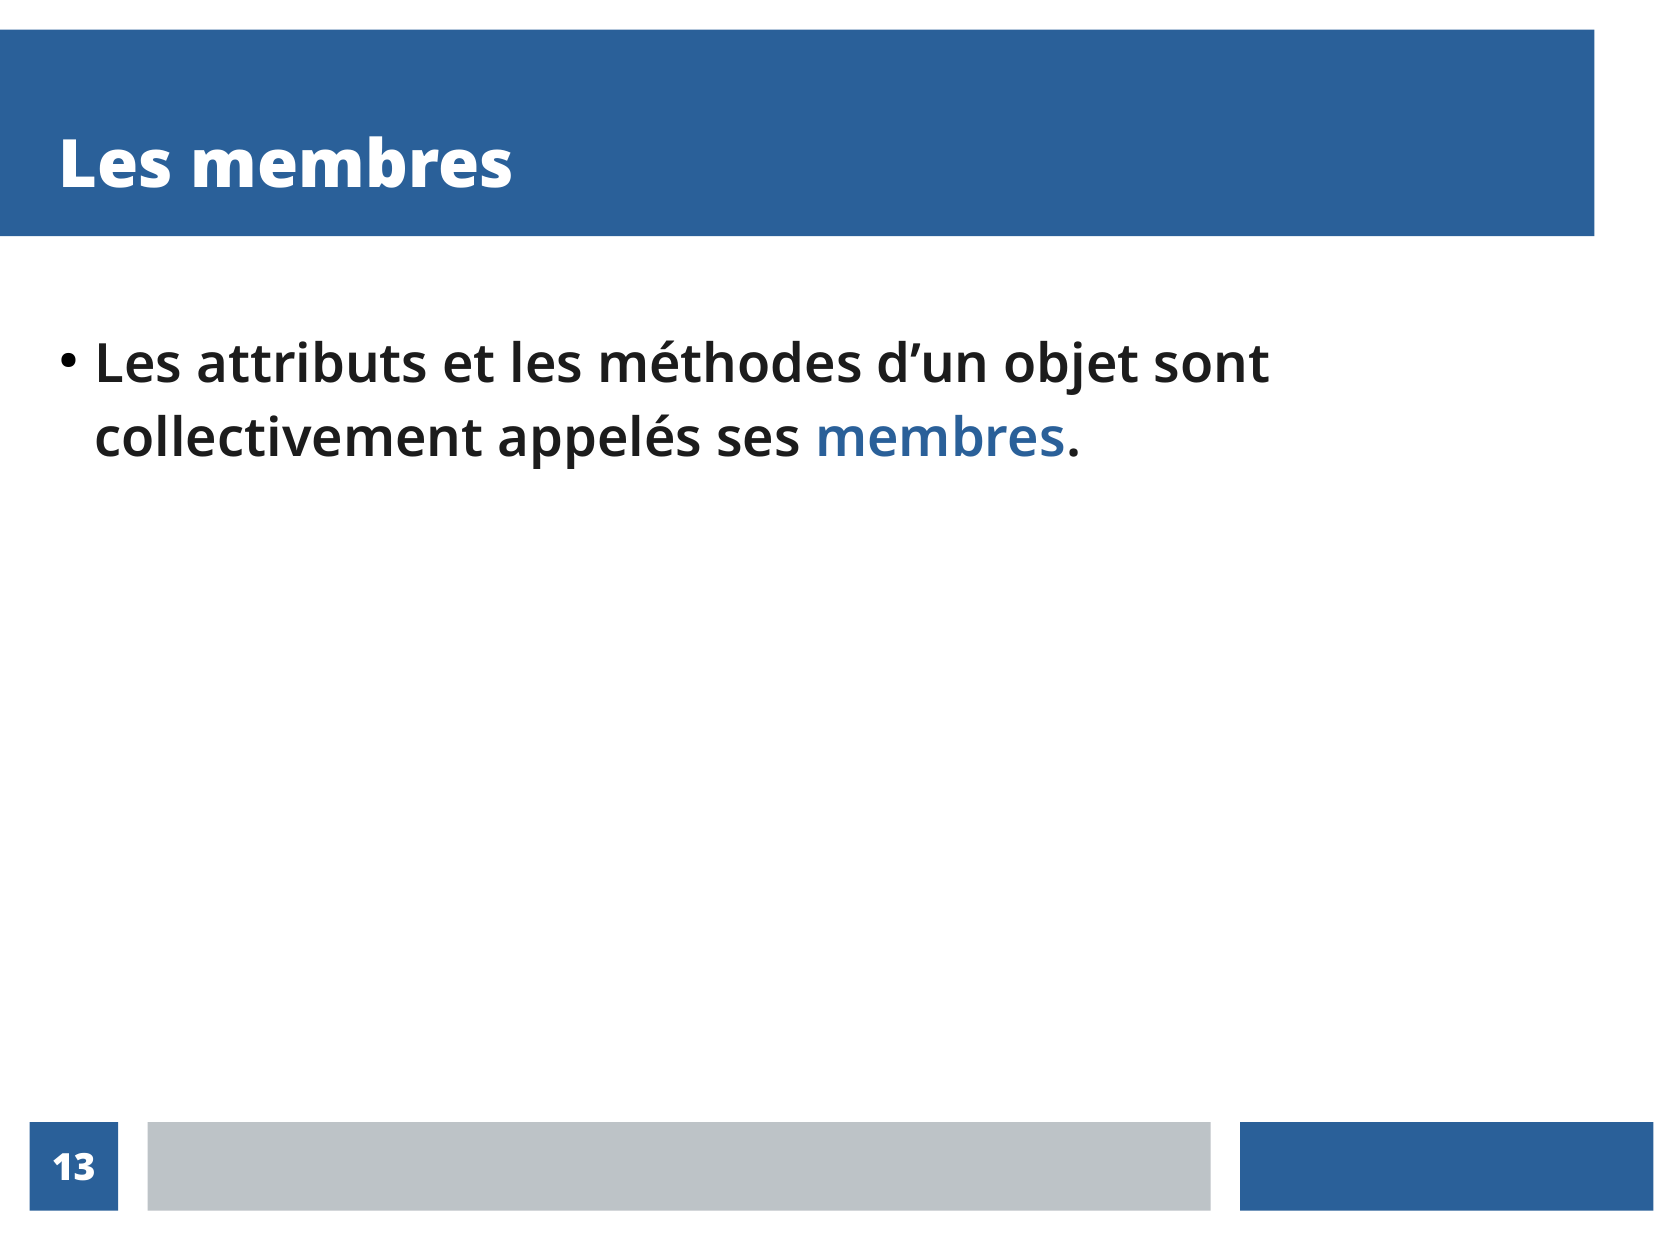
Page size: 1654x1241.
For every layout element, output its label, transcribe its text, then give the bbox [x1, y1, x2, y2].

list Les attributs et les méthodes d’un objet sont collectivement appelés ses membres. [59, 324, 1565, 1093]
title Les membres [59, 59, 1595, 207]
